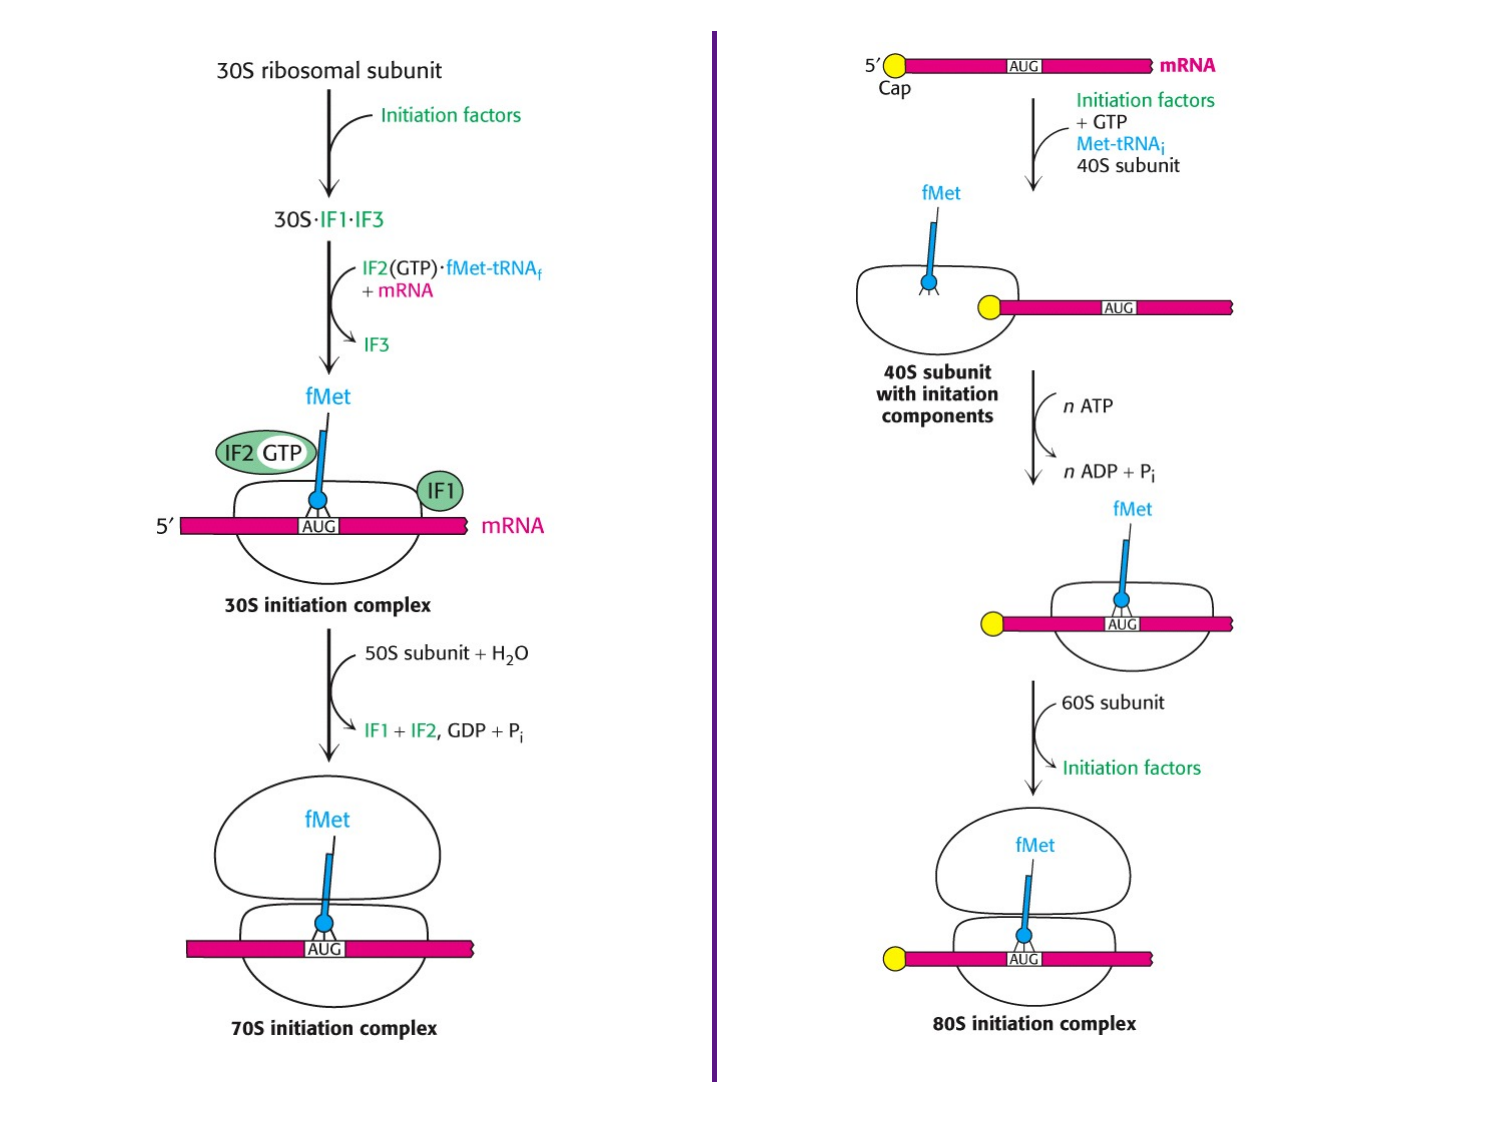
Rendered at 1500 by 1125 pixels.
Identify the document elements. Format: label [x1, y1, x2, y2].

picture [137, 49, 566, 1051]
picture [844, 42, 1249, 1043]
